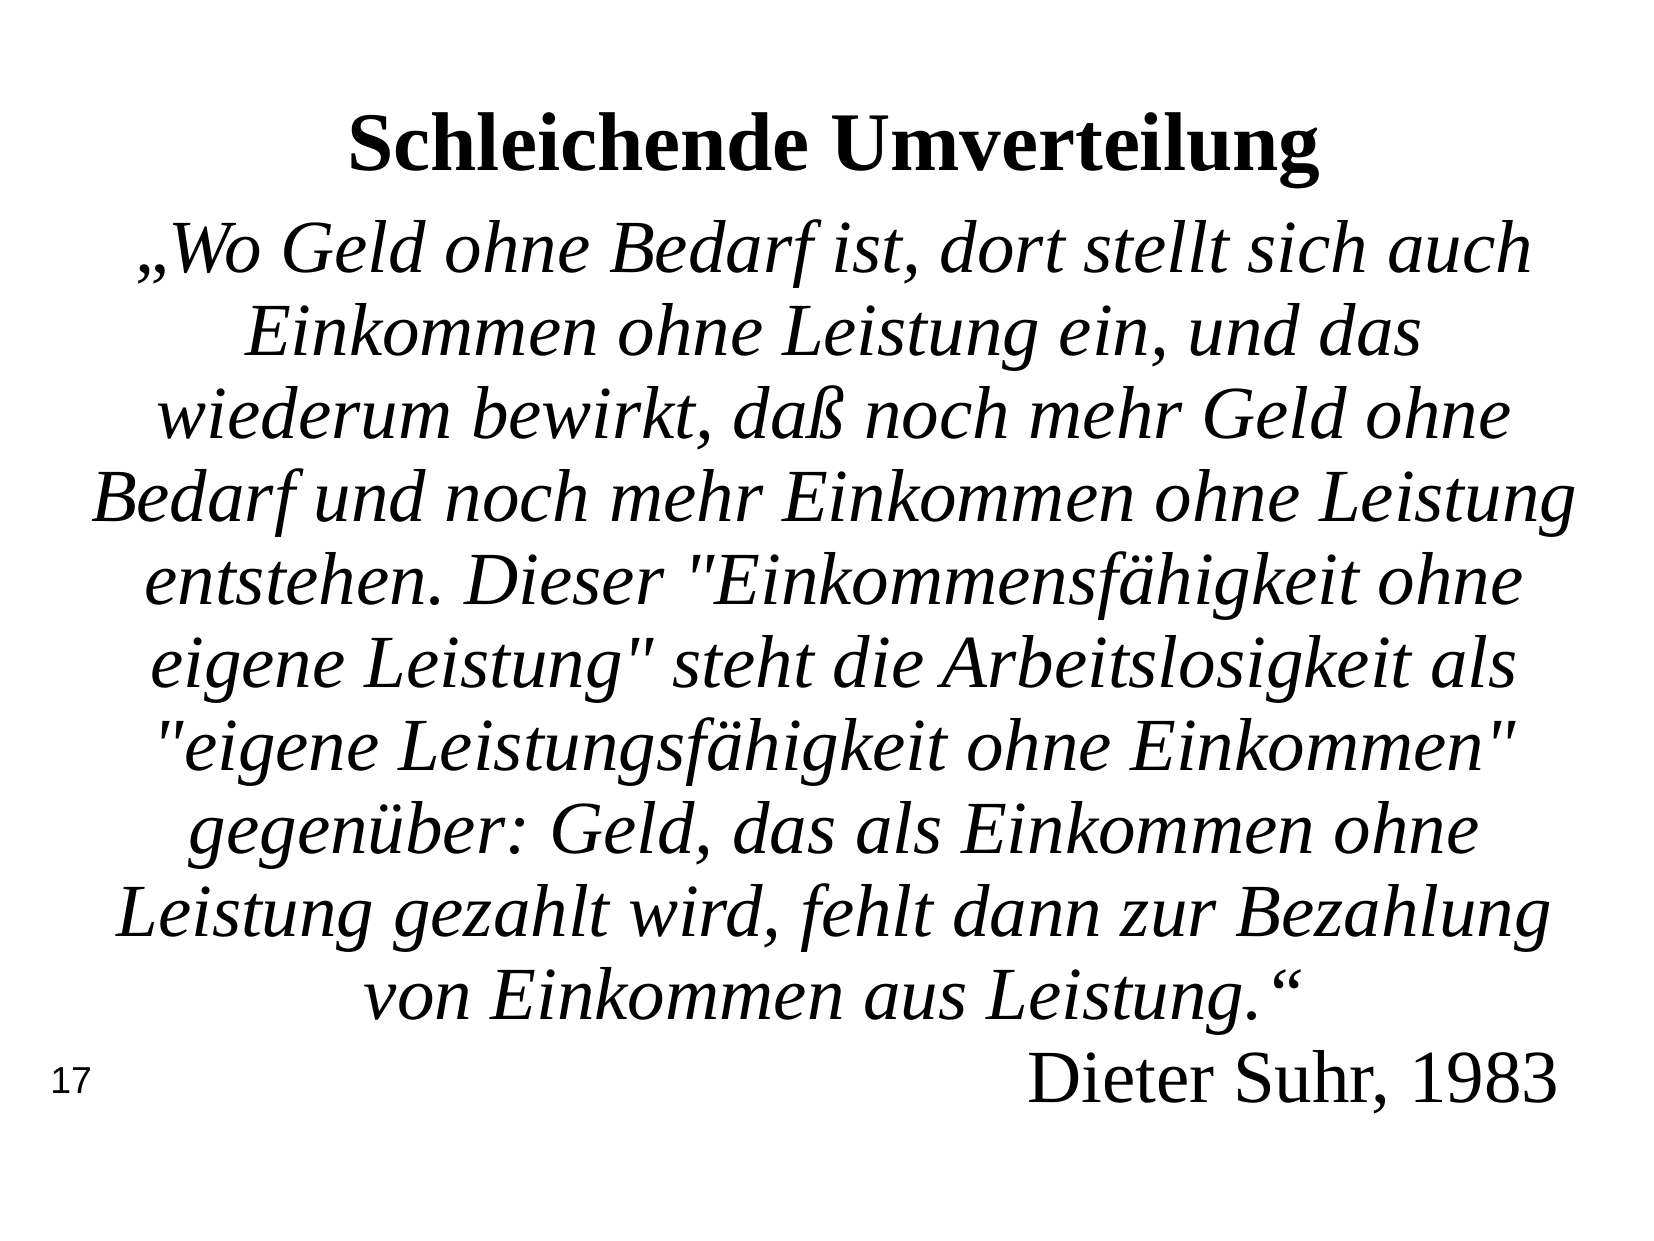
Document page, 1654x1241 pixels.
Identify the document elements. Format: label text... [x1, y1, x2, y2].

text_box Schleichende Umverteilung „Wo Geld ohne Bedarf ist, dort stellt sich auch Einkommen ohne Leistung ein, und das wiederum bewirkt, daß noch mehr Geld ohne Bedarf und noch mehr Einkommen ohne Leistung entstehen. Dieser "Einkommensfähigkeit ohne eigene Leistung" steht die Arbeitslosigkeit als "eigene Leistungsfähigkeit ohne Einkommen" gegenüber: Geld, das als Einkommen ohne Leistung gezahlt wird, fehlt dann zur Bezahlung von Einkommen aus Leistung.“ Dieter Suhr, 1983 [76, 88, 1595, 1127]
text_box <Nummer> [35, 1052, 253, 1123]
